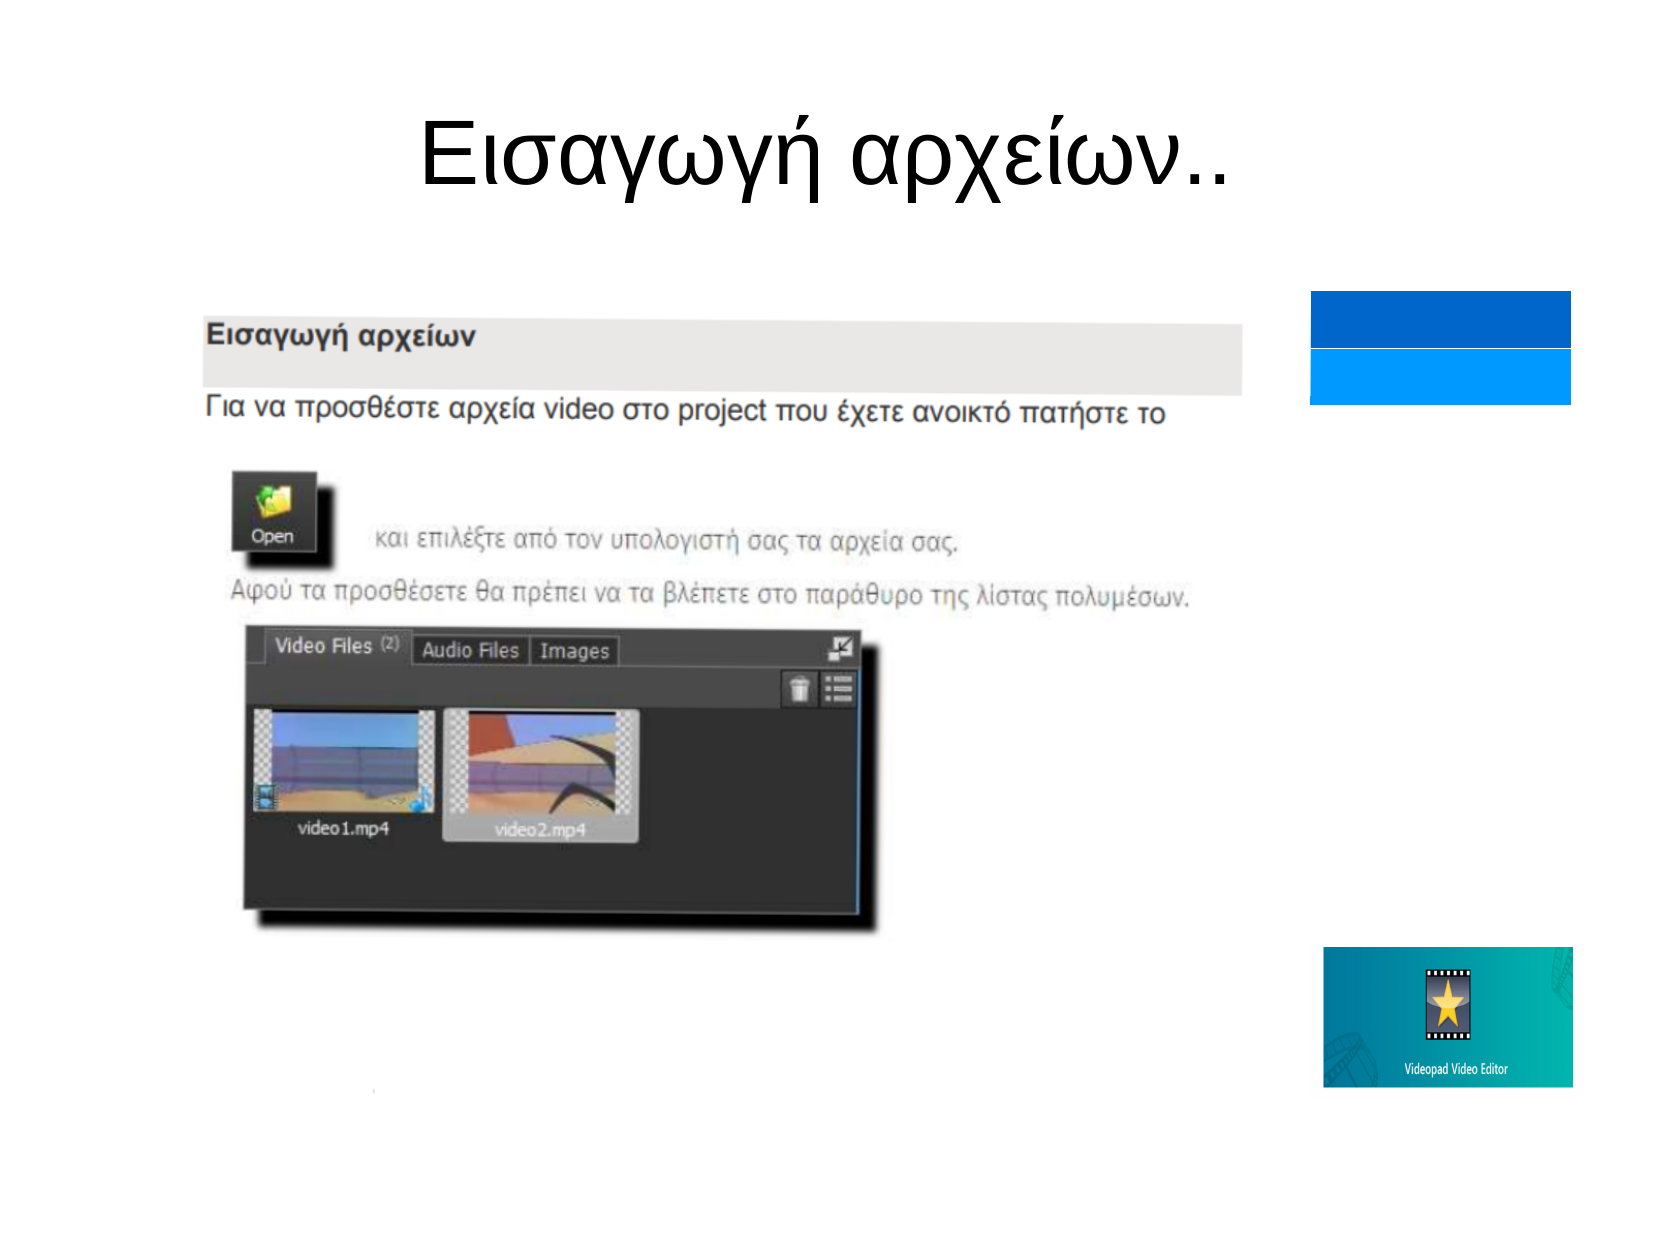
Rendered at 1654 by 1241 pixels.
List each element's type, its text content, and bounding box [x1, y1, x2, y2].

picture [1311, 944, 1583, 1099]
picture [67, 241, 1311, 1100]
title Εισαγωγή αρχείων.. [82, 49, 1571, 257]
table_header [1311, 291, 1571, 348]
table_cell [1310, 349, 1571, 405]
